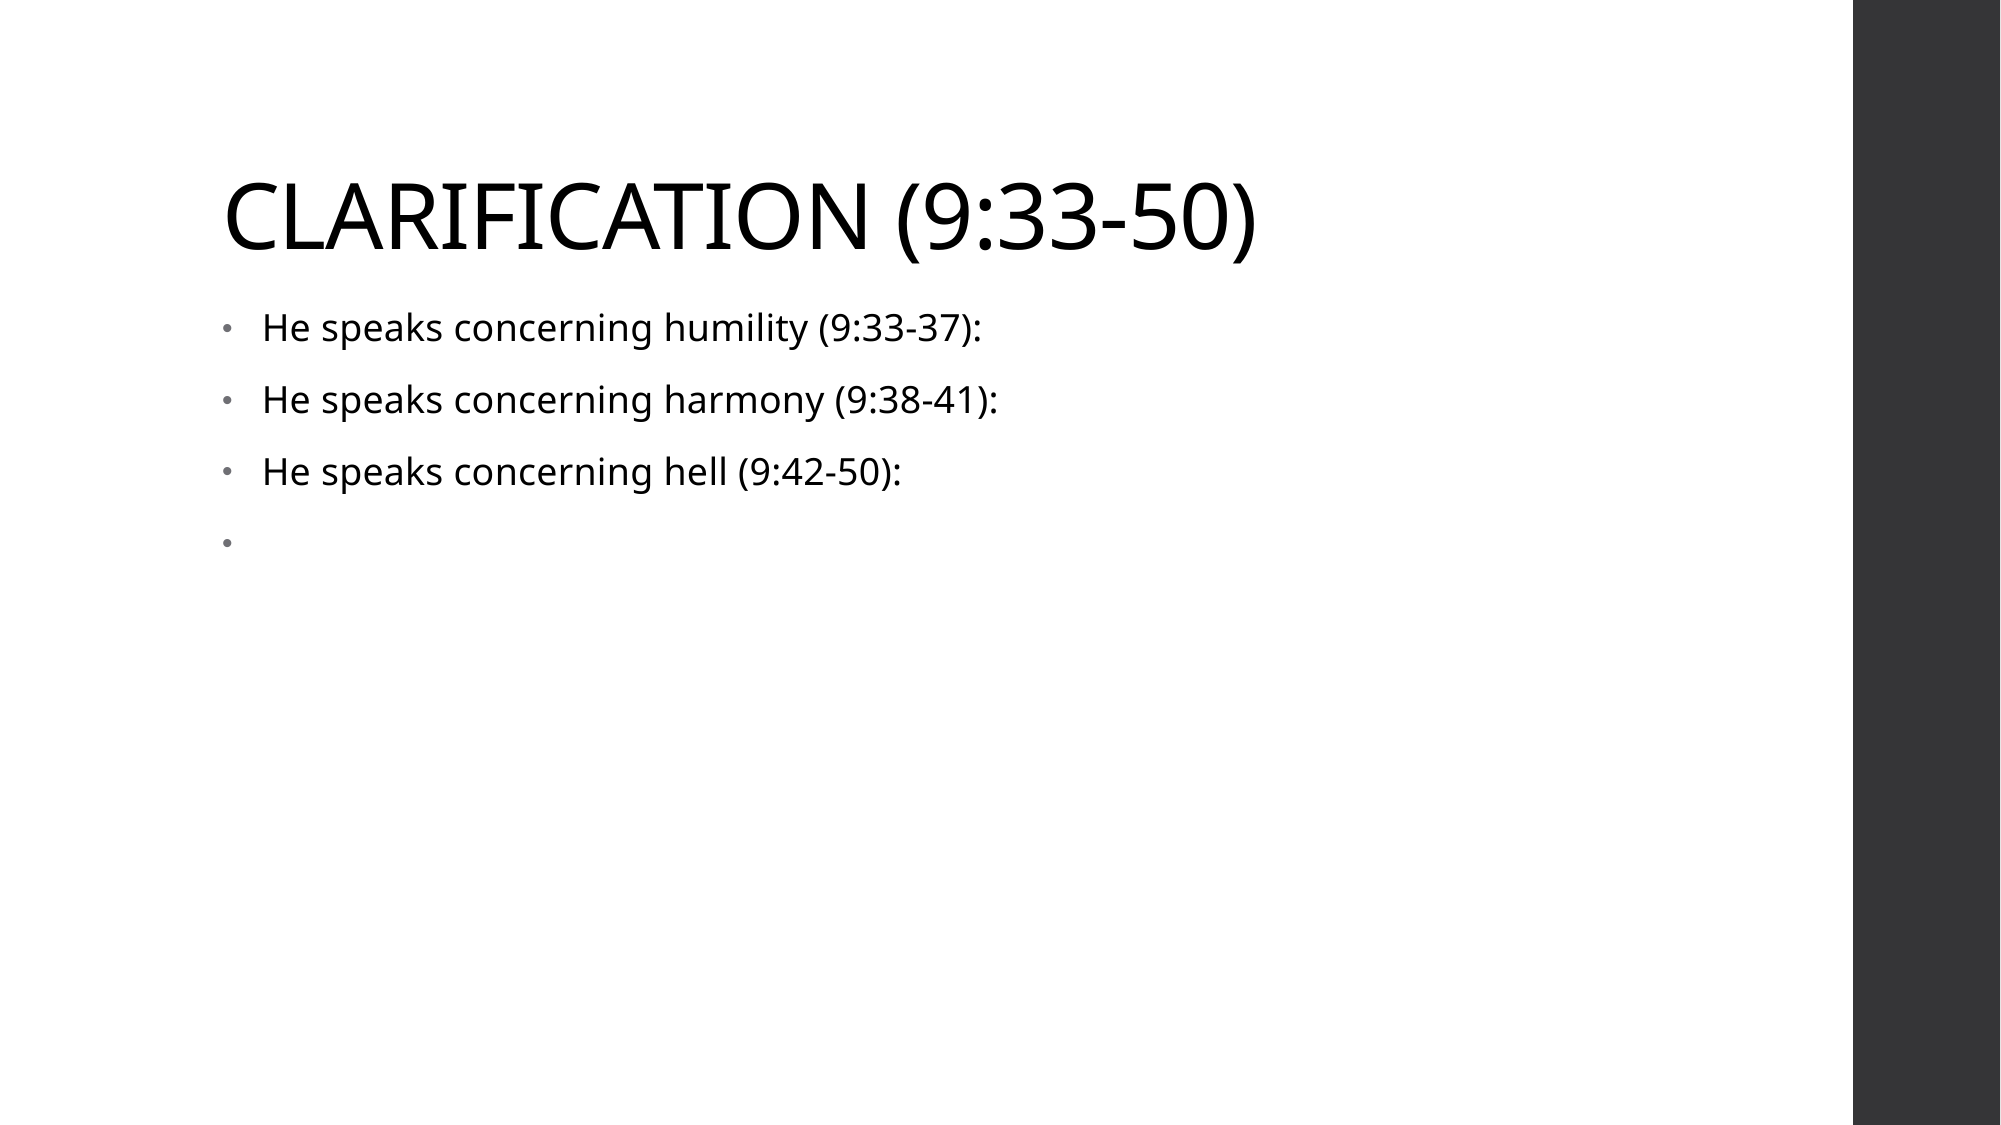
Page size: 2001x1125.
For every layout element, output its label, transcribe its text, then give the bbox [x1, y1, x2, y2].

title CLARIFICATION (9:33-50) [206, 60, 1797, 278]
list He speaks concerning humility (9:33-37): He speaks concerning harmony (9:38-41): He speaks concerning hell (9:42-50): [206, 299, 1617, 1014]
